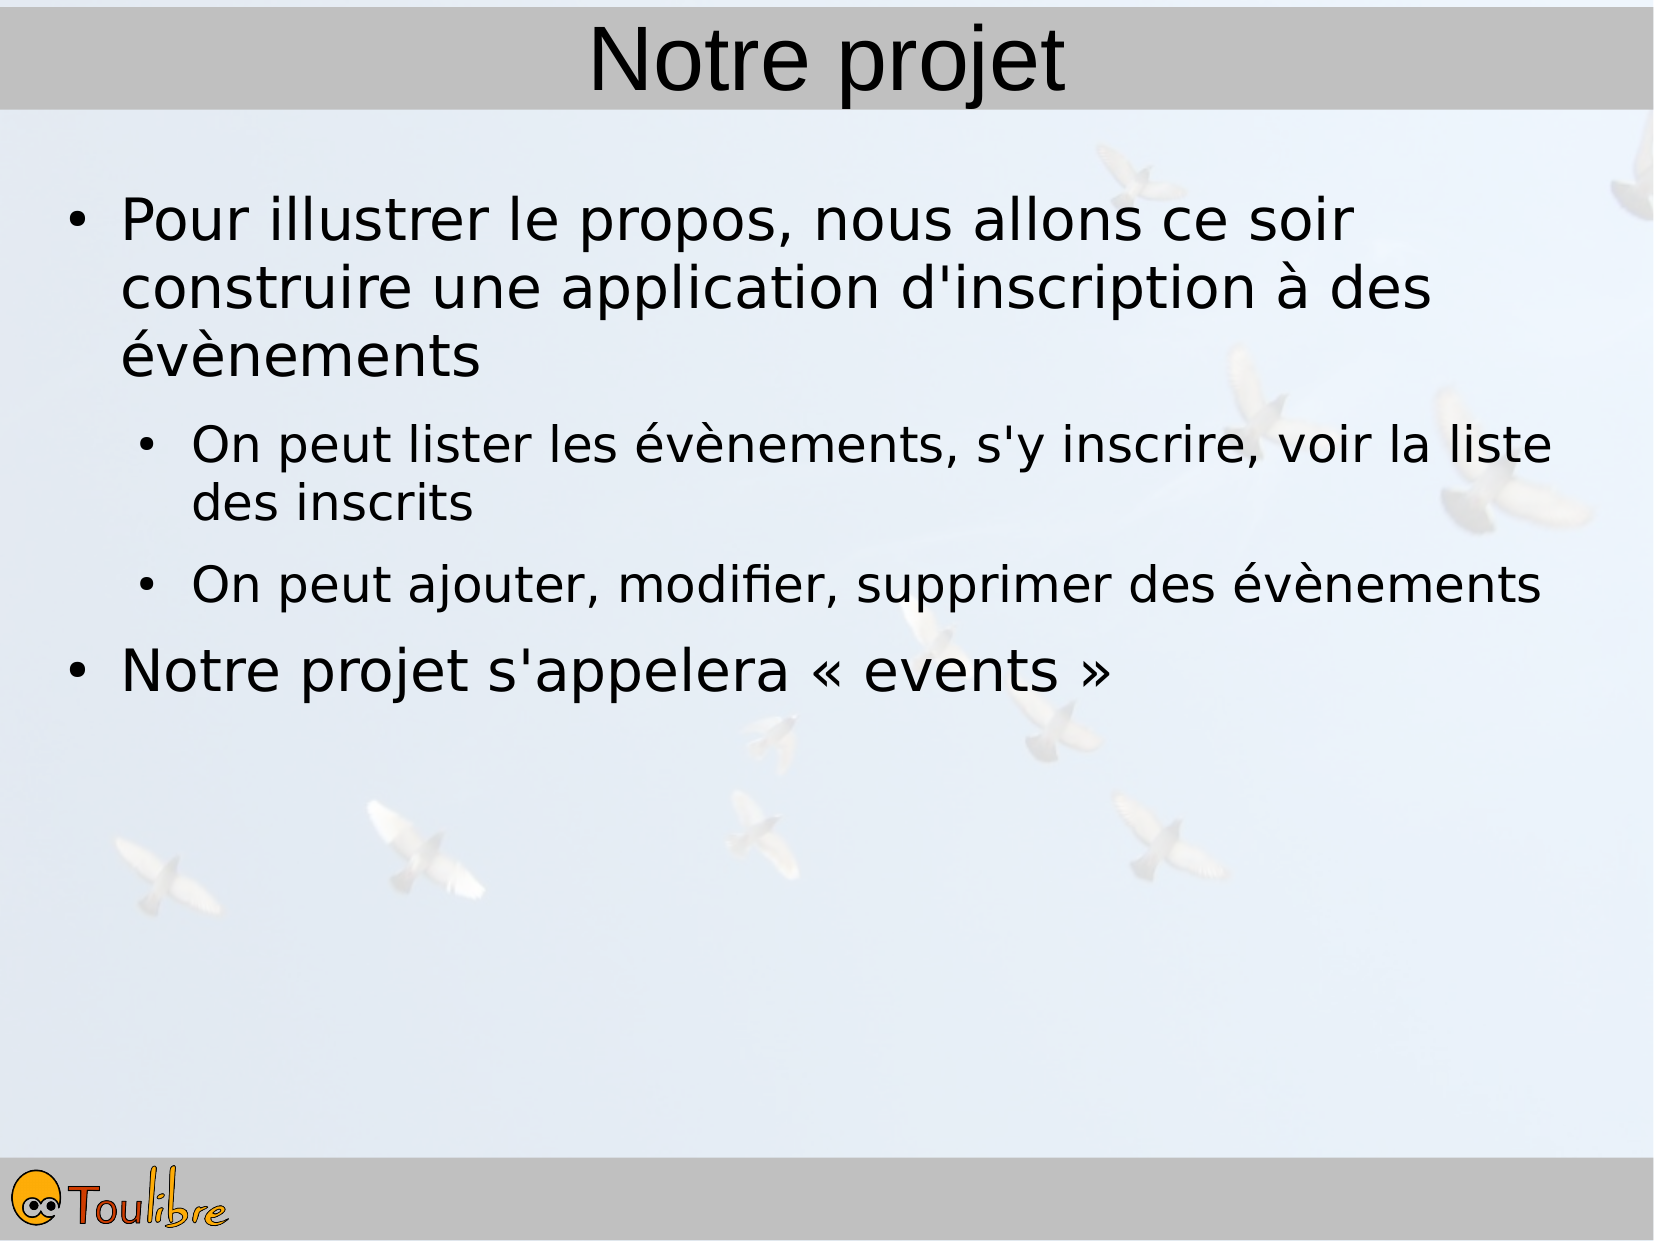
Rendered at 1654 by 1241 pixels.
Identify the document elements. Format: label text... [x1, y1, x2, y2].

title Notre projet [0, 7, 1654, 110]
list Pour illustrer le propos, nous allons ce soir construire une application d'inscription à des évènements On peut lister les évènements, s'y inscrire, voir la liste des inscrits On peut ajouter, modifier, supprimer des évènements Notre projet s'appelera « events » [49, 186, 1607, 1141]
picture [11, 1165, 229, 1228]
